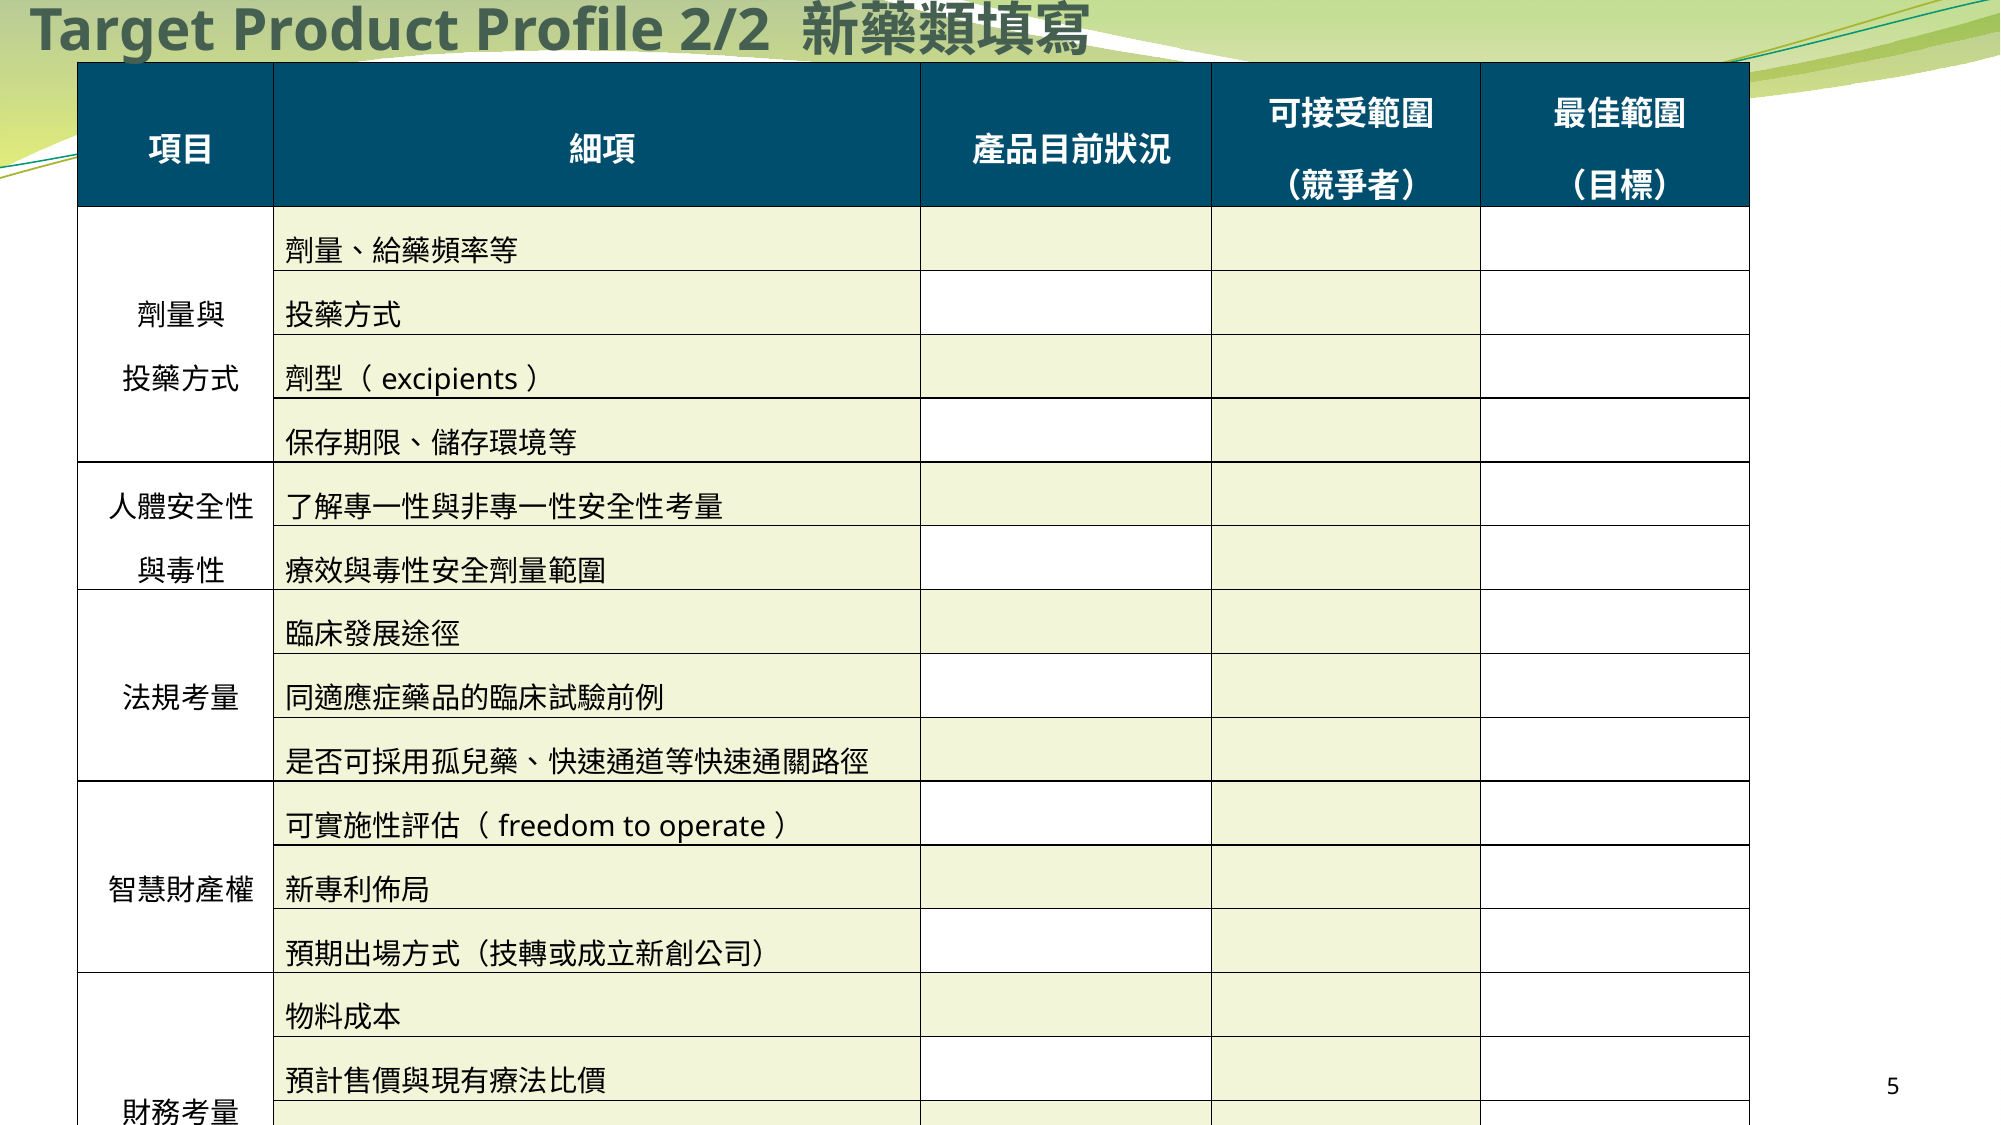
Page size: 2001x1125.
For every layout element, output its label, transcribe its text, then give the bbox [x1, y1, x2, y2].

table_cell 物料成本 [274, 973, 920, 1036]
table_cell [1481, 718, 1749, 780]
table_cell 臨床發展途徑 [274, 590, 920, 653]
table_cell [1481, 973, 1749, 1036]
table_cell 財務考量 [78, 973, 273, 1125]
table_cell [1481, 463, 1749, 525]
table_cell [921, 1101, 1211, 1125]
table_cell 了解專一性與非專一性安全性考量 [274, 463, 920, 525]
table_cell 是否可採用孤兒藥、快速通道等快速通關路徑 [274, 718, 920, 780]
table_cell [921, 207, 1211, 270]
table_header 可接受範圍 （競爭者） [1212, 74, 1480, 206]
table_cell 劑型（excipients） [274, 335, 920, 397]
table_cell [921, 399, 1211, 461]
table_cell [921, 271, 1211, 334]
table_cell [1212, 271, 1480, 334]
table_cell [1481, 271, 1749, 334]
table_cell 人體安全性 與毒性 [78, 463, 273, 589]
table_cell [1481, 654, 1749, 717]
table_header 項目 [78, 74, 273, 206]
table_cell [1481, 846, 1749, 908]
title Target Product Profile 2/2 新藥類填寫 [29, 0, 1830, 74]
table_cell [1212, 782, 1480, 844]
table_cell 劑量與 投藥方式 [78, 207, 273, 461]
table_cell [1212, 846, 1480, 908]
table_cell [1212, 718, 1480, 780]
table_cell [1212, 335, 1480, 397]
table_cell [1481, 335, 1749, 397]
slide_number <編號> [1750, 1042, 1900, 1103]
table_cell [1481, 909, 1749, 972]
table_cell [921, 335, 1211, 397]
table_cell [1481, 1037, 1749, 1100]
table_cell [921, 526, 1211, 589]
table_cell [1212, 207, 1480, 270]
table_cell [921, 973, 1211, 1036]
table_cell [921, 846, 1211, 908]
table_cell [921, 463, 1211, 525]
table_cell [1212, 590, 1480, 653]
table_cell [1212, 1037, 1480, 1100]
table_cell [1212, 463, 1480, 525]
table_cell 療效與毒性安全劑量範圍 [274, 526, 920, 589]
table_cell [1212, 526, 1480, 589]
table_cell [1212, 909, 1480, 972]
table_cell [921, 782, 1211, 844]
table_cell 保存期限、儲存環境等 [274, 399, 920, 461]
table_cell 預期出場方式（技轉或成立新創公司） [274, 909, 920, 972]
table_cell [921, 718, 1211, 780]
table_cell [1481, 399, 1749, 461]
table_cell [1212, 654, 1480, 717]
table_cell [1481, 590, 1749, 653]
table_cell [1481, 526, 1749, 589]
table_header 產品目前狀況 [921, 74, 1211, 206]
table_cell 同適應症藥品的臨床試驗前例 [274, 654, 920, 717]
table_cell 法規考量 [78, 590, 273, 780]
table_cell [921, 654, 1211, 717]
table_cell [921, 590, 1211, 653]
table_cell [1212, 1101, 1480, 1125]
table_header 細項 [274, 74, 920, 206]
table_cell [921, 1037, 1211, 1100]
table_cell [921, 909, 1211, 972]
table_cell [1212, 973, 1480, 1036]
table_cell 可實施性評估（freedom to operate） [274, 782, 920, 844]
table_cell 新專利佈局 [274, 846, 920, 908]
table_cell [1481, 1101, 1749, 1125]
table_cell 智慧財產權 [78, 782, 273, 972]
table_cell [1481, 207, 1749, 270]
table_cell 財務考量 [165, 1117, 176, 1125]
table_header 最佳範圍 （目標） [1481, 74, 1749, 206]
table_cell [1481, 782, 1749, 844]
table_cell 預計售價與現有療法比價 [274, 1037, 920, 1100]
table_cell [1212, 399, 1480, 461]
table_cell 劑量、給藥頻率等 [274, 207, 920, 270]
table_cell 投藥方式 [274, 271, 920, 334]
table_cell 研發成本 [274, 1101, 920, 1125]
